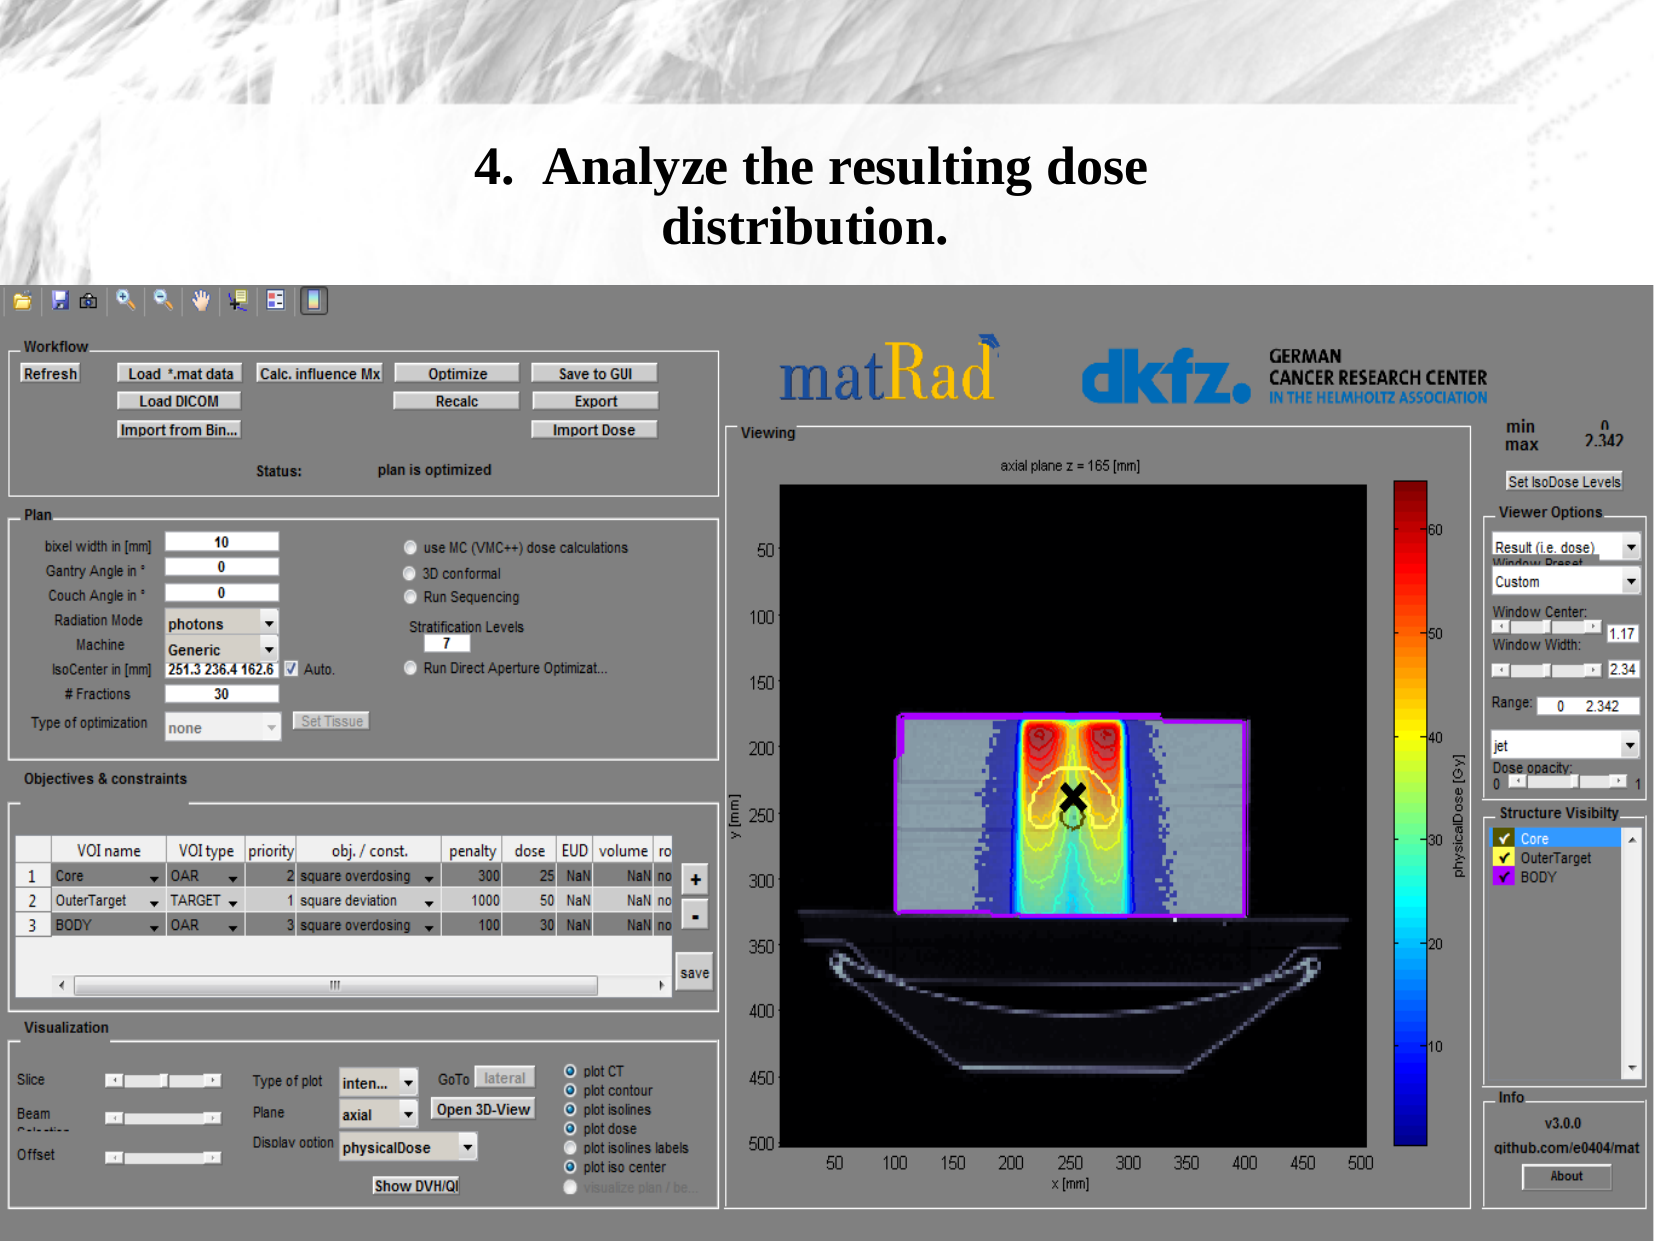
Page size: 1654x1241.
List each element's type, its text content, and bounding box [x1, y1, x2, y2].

title 4. Analyze the resulting dose distribution. [118, 112, 1506, 281]
picture [0, 0, 1654, 1241]
